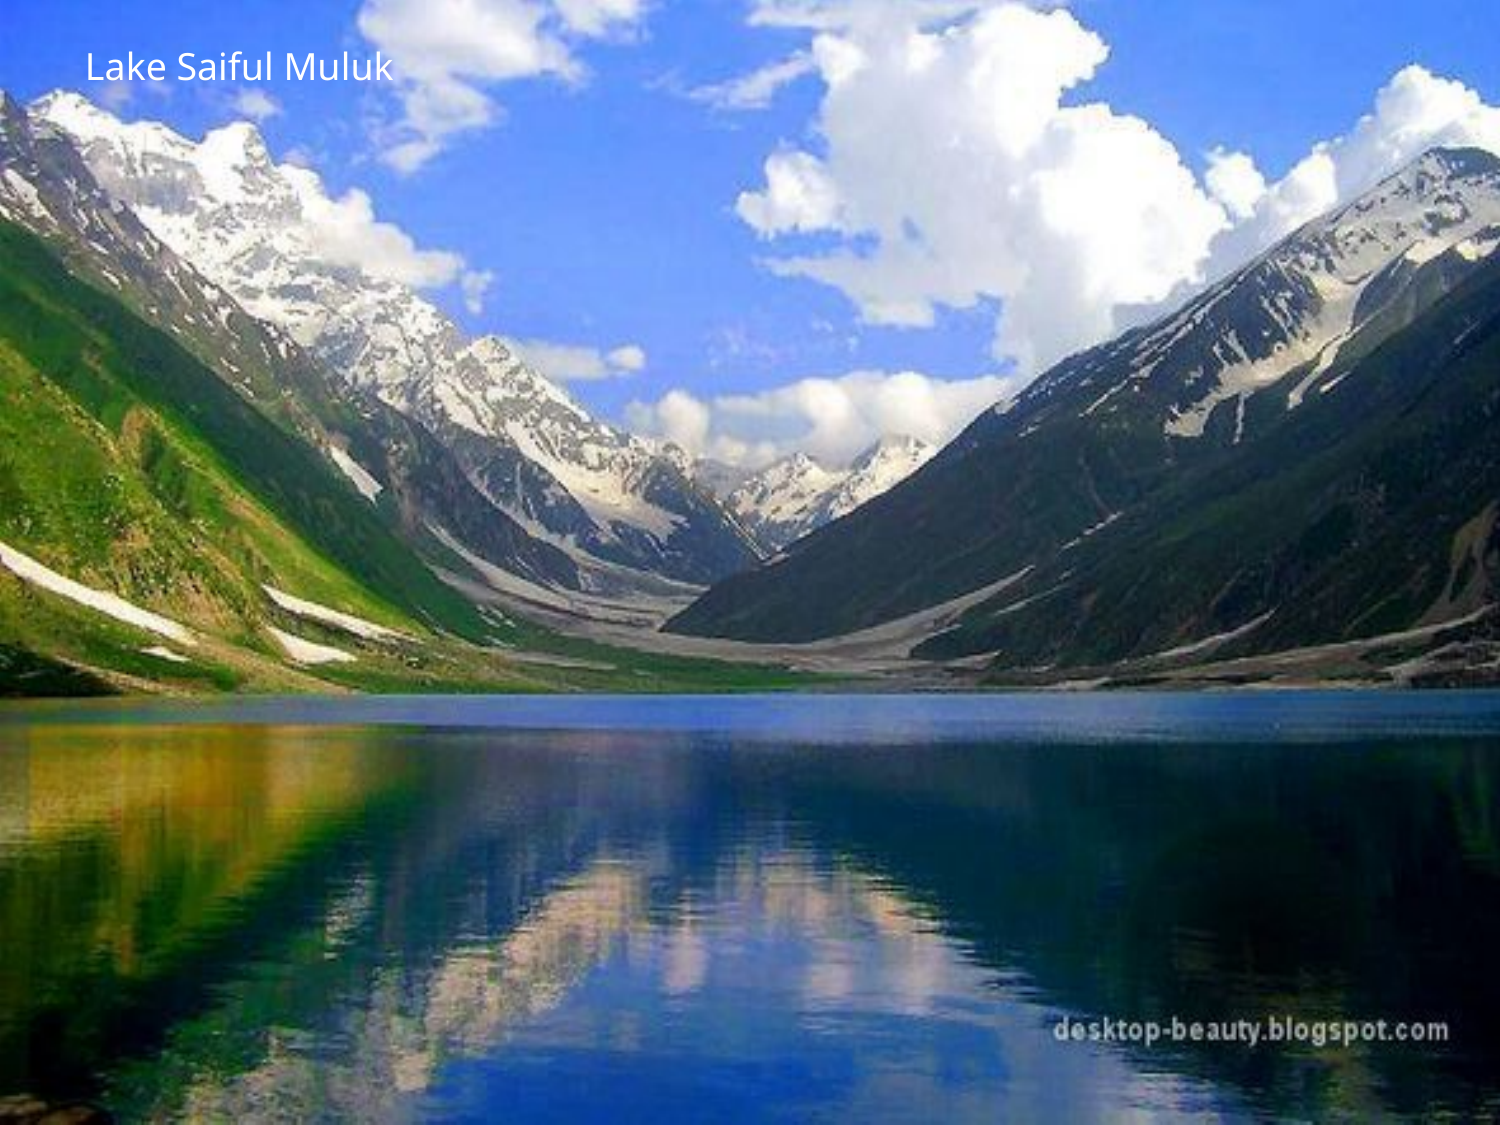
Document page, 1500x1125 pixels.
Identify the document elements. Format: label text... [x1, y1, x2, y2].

picture [0, 0, 1500, 1125]
text_box Lake Saiful Muluk [70, 35, 504, 95]
